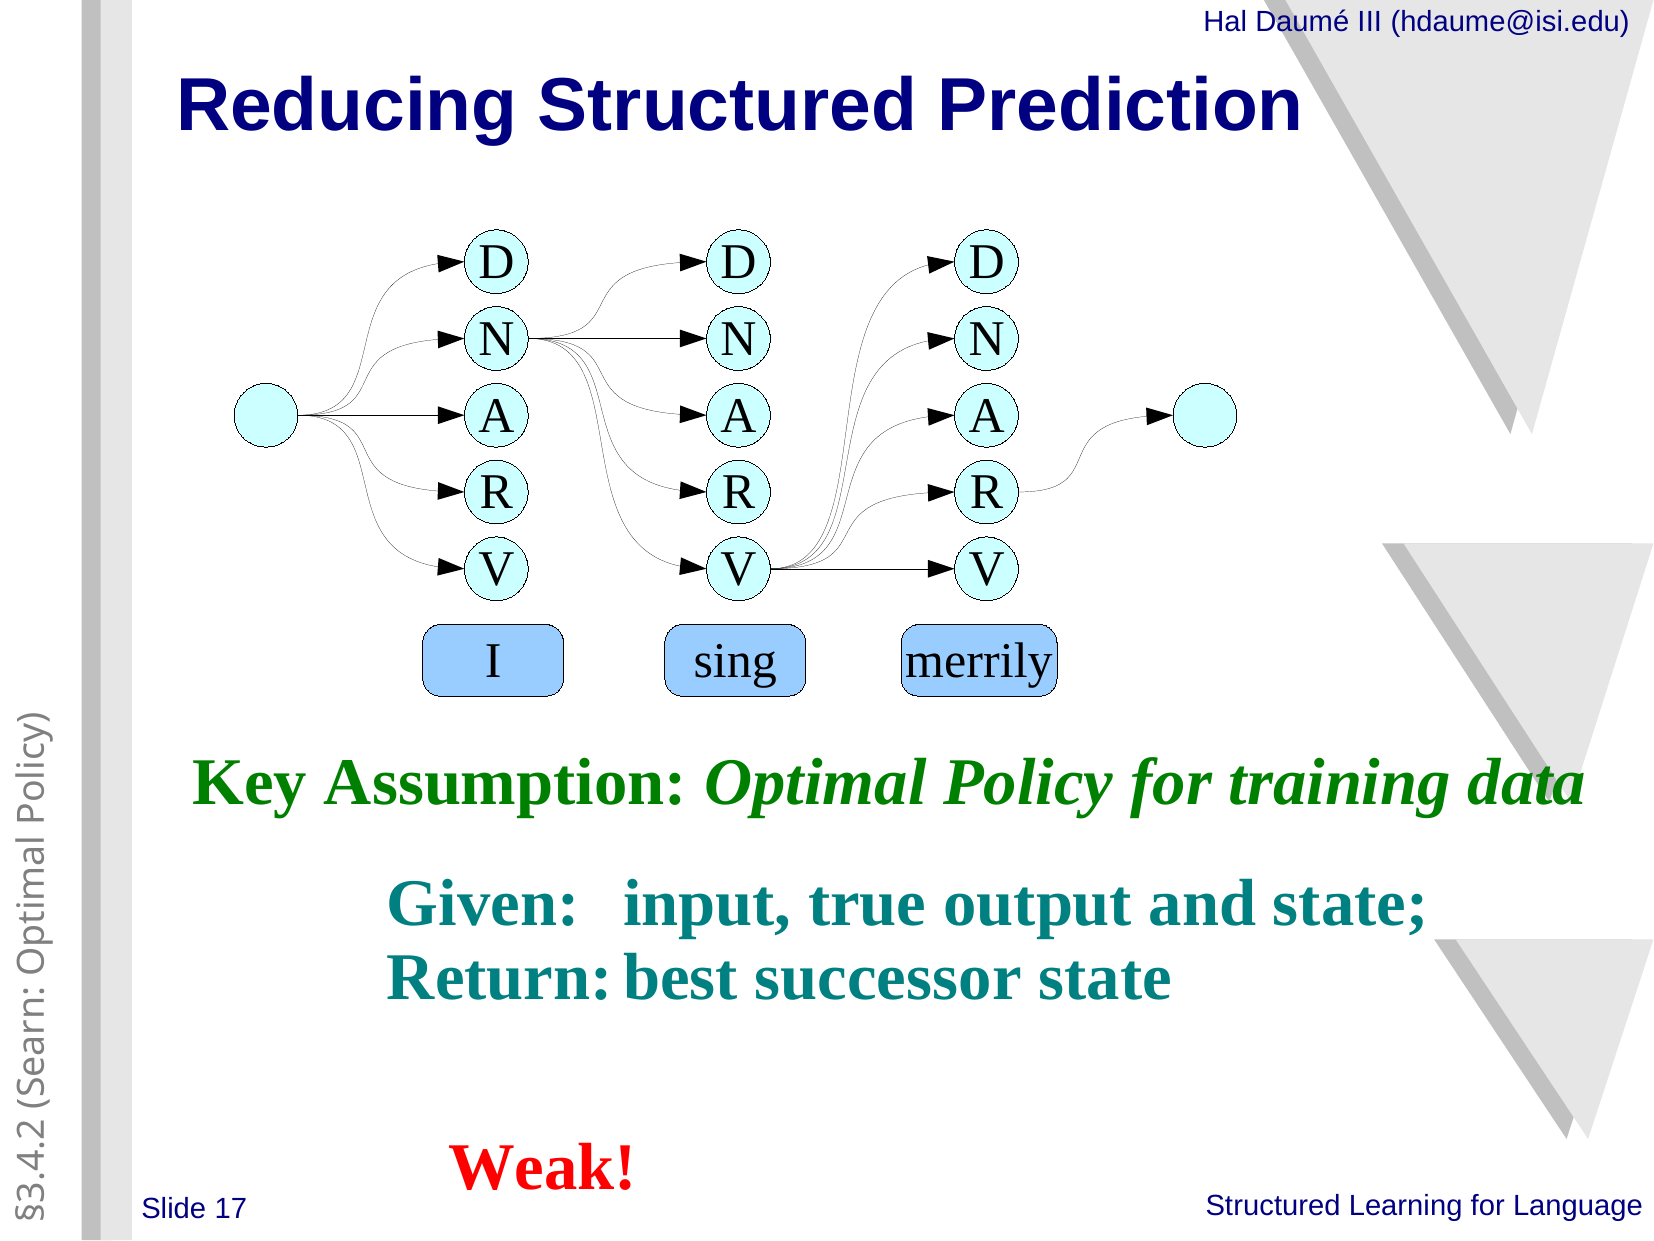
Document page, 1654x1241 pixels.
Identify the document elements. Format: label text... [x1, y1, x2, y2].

title Reducing Structured Prediction [176, 44, 1509, 166]
text_box N [706, 306, 771, 371]
text_box merrily [901, 624, 1058, 697]
text_box R [464, 460, 529, 524]
text_box A [706, 383, 771, 448]
text_box V [464, 536, 529, 601]
text_box I [422, 624, 564, 697]
text_box N [954, 306, 1019, 371]
text_box Weak! [448, 1129, 638, 1217]
text_box §3.4.2 (Searn: Optimal Policy) [3, 722, 64, 1223]
text_box Given: input, true output and state; Return: best successor state [386, 865, 1430, 1041]
text_box Key Assumption: Optimal Policy for training data [192, 745, 1588, 833]
text_box A [464, 383, 529, 448]
text_box V [706, 536, 771, 601]
text_box D [464, 229, 529, 294]
text_box R [954, 460, 1019, 524]
text_box D [706, 229, 771, 294]
text_box sing [664, 624, 806, 697]
text_box R [706, 460, 771, 524]
text_box D [954, 229, 1019, 294]
text_box V [954, 536, 1019, 601]
text_box A [954, 383, 1019, 448]
text_box [1173, 383, 1237, 448]
text_box N [464, 306, 529, 371]
text_box [234, 383, 298, 448]
